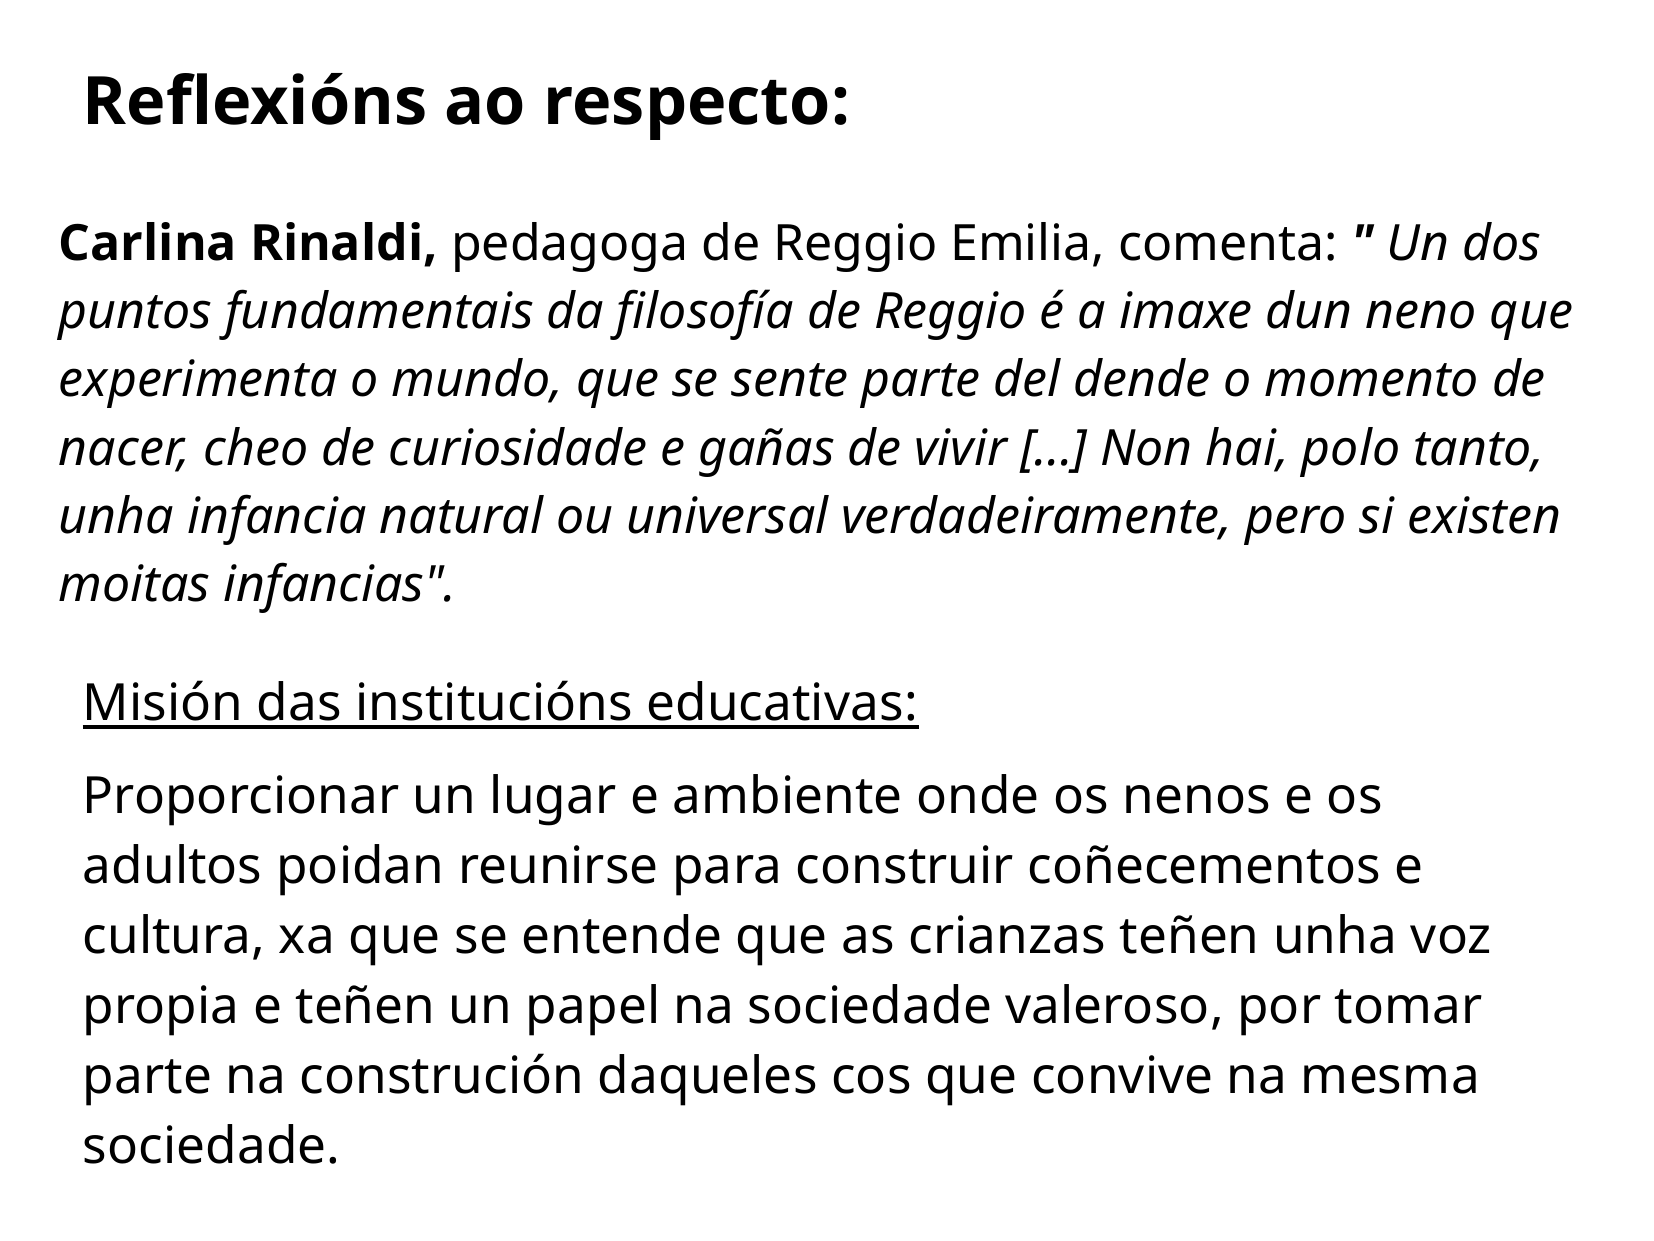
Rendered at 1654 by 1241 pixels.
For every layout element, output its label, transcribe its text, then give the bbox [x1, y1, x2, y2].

list Carlina Rinaldi, pedagoga de Reggio Emilia, comenta: " Un dos puntos fundamentais da filosofía de Reggio é a imaxe dun neno que experimenta o mundo, que se sente parte del dende o momento de nacer, cheo de curiosidade e gañas de vivir [...] Non hai, polo tanto, unha infancia natural ou universal verdadeiramente, pero si existen moitas infancias". [59, 206, 1595, 650]
list Misión das institucións educativas: Proporcionar un lugar e ambiente onde os nenos e os adultos poidan reunirse para construir coñecementos e cultura, xa que se entende que as crianzas teñen unha voz propia e teñen un papel na sociedade valeroso, por tomar parte na construción daqueles cos que convive na mesma sociedade. [82, 665, 1571, 1182]
title Reflexións ao respecto: [82, 49, 1571, 148]
